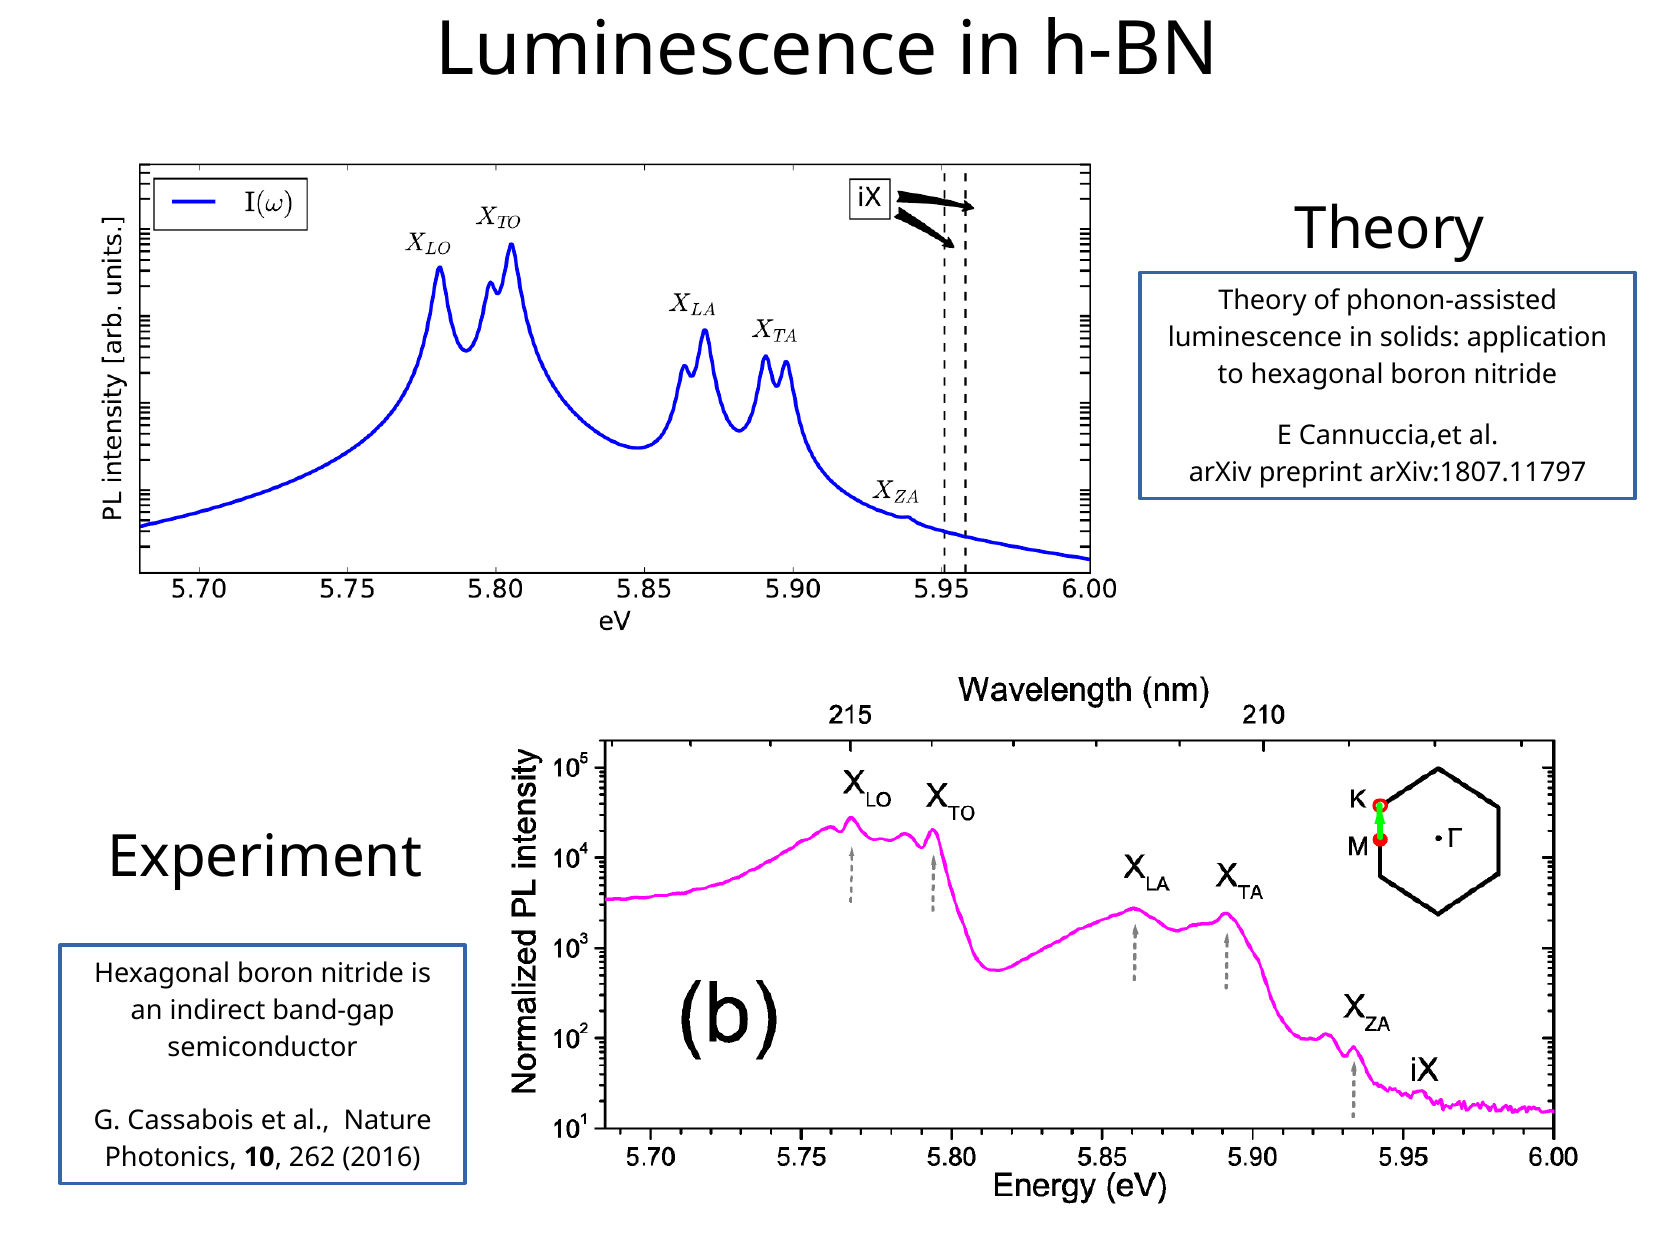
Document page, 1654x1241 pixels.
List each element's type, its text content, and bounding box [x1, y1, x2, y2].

picture [45, 131, 1621, 1235]
text_box Hexagonal boron nitride is an indirect band-gap semiconductor G. Cassabois et al., Nature Photonics, 10, 262 (2016) [60, 945, 466, 1176]
title Luminescence in h-BN [82, 0, 1572, 96]
text_box Theory [1264, 180, 1516, 271]
text_box Experiment [79, 807, 451, 901]
text_box Theory of phonon-assisted luminescence in solids: application to hexagonal boron nitride E Cannuccia,et al. arXiv preprint arXiv:1807.11797 [1140, 272, 1636, 496]
